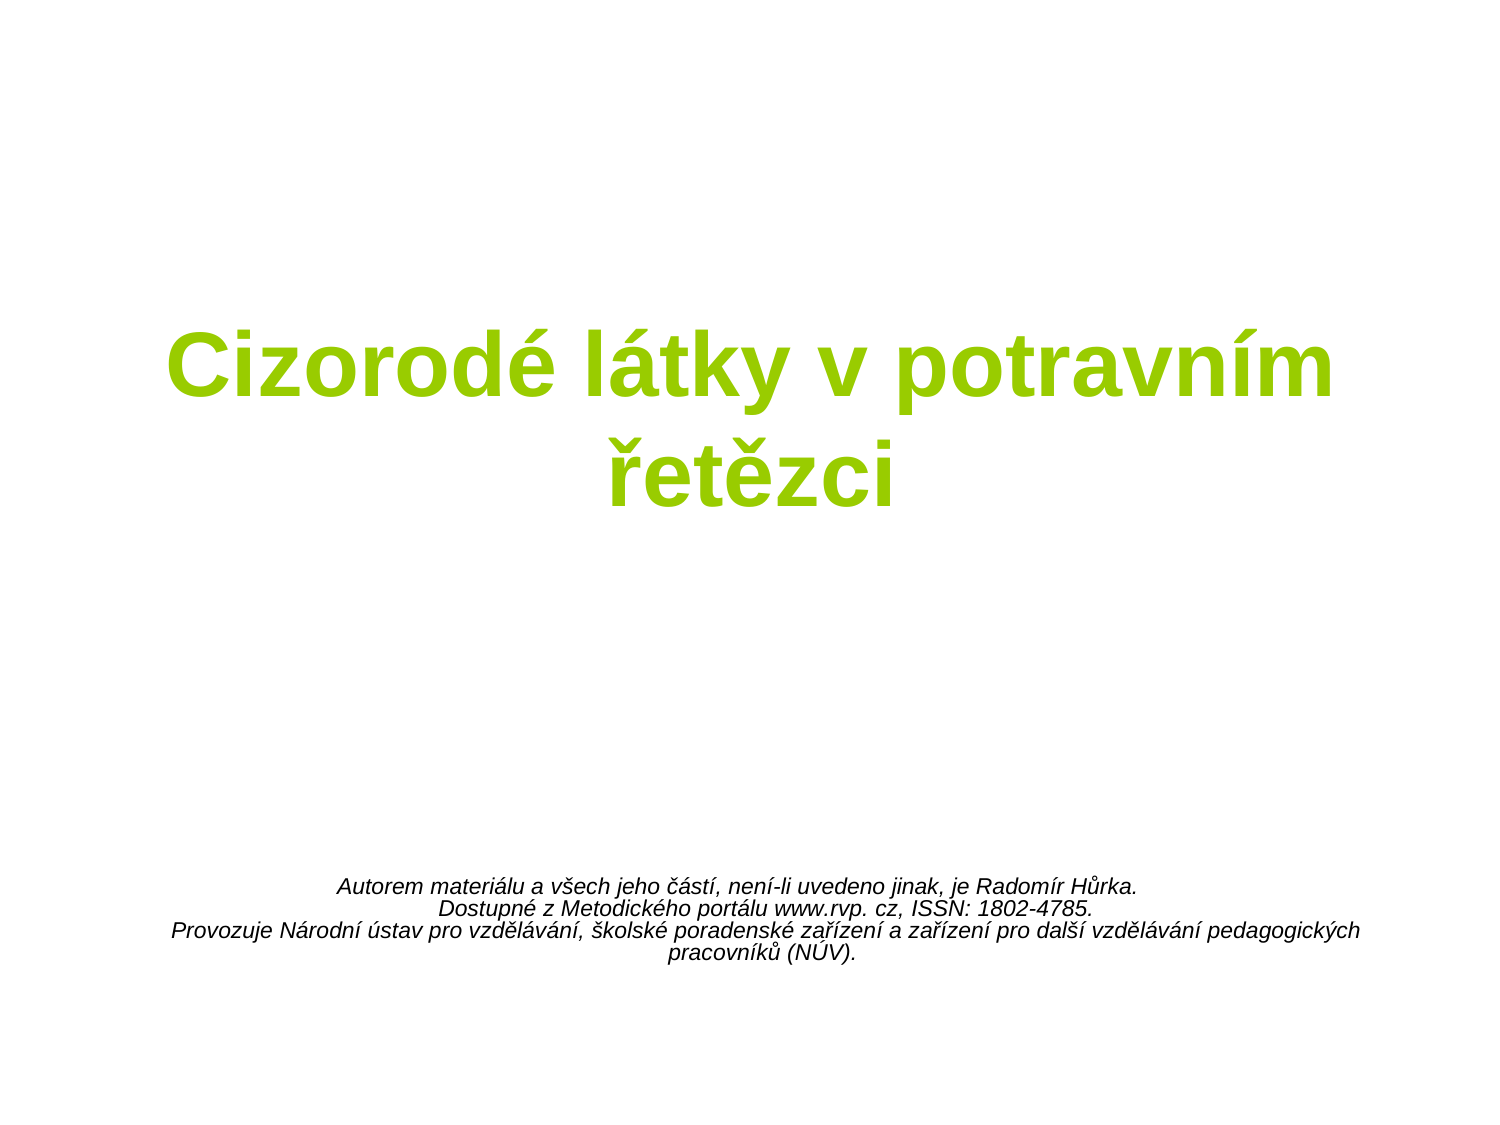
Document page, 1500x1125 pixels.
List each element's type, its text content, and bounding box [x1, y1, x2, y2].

title Cizorodé látky v potravním řetězci [76, 148, 1427, 681]
list Autorem materiálu a všech jeho částí, není-li uvedeno jinak, je Radomír Hůrka. Dostupné z Metodického portálu www.rvp. cz, ISSN: 1802-4785. Provozuje Národní ústav pro vzdělávání, školské poradenské zařízení a zařízení pro další vzdělávání pedagogických pracovníků (NÚV). [64, 869, 1412, 1125]
